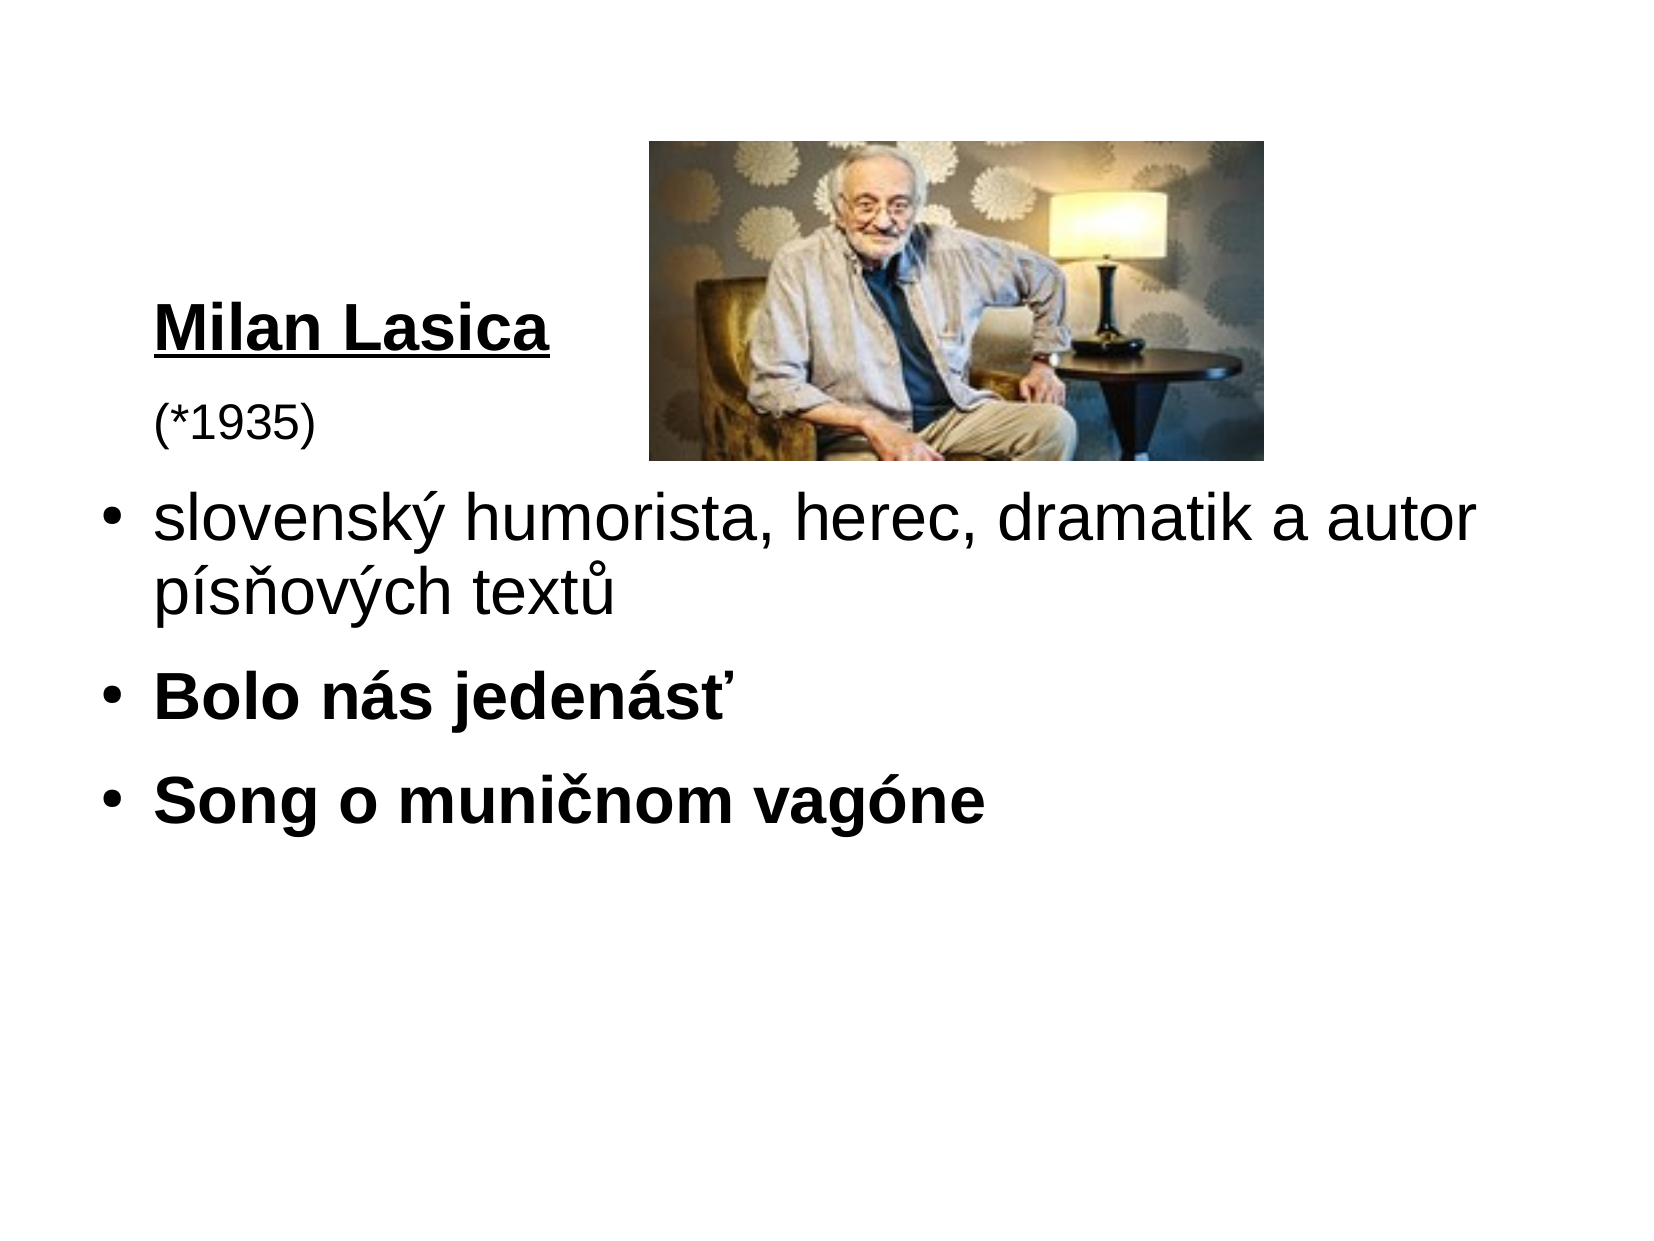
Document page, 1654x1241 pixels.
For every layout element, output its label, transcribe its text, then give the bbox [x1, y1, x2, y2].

picture [649, 141, 1264, 461]
list Milan Lasica (*1935) slovenský humorista, herec, dramatik a autor písňových textů Bolo nás jedenásť Song o muničnom vagóne [82, 290, 1571, 1109]
